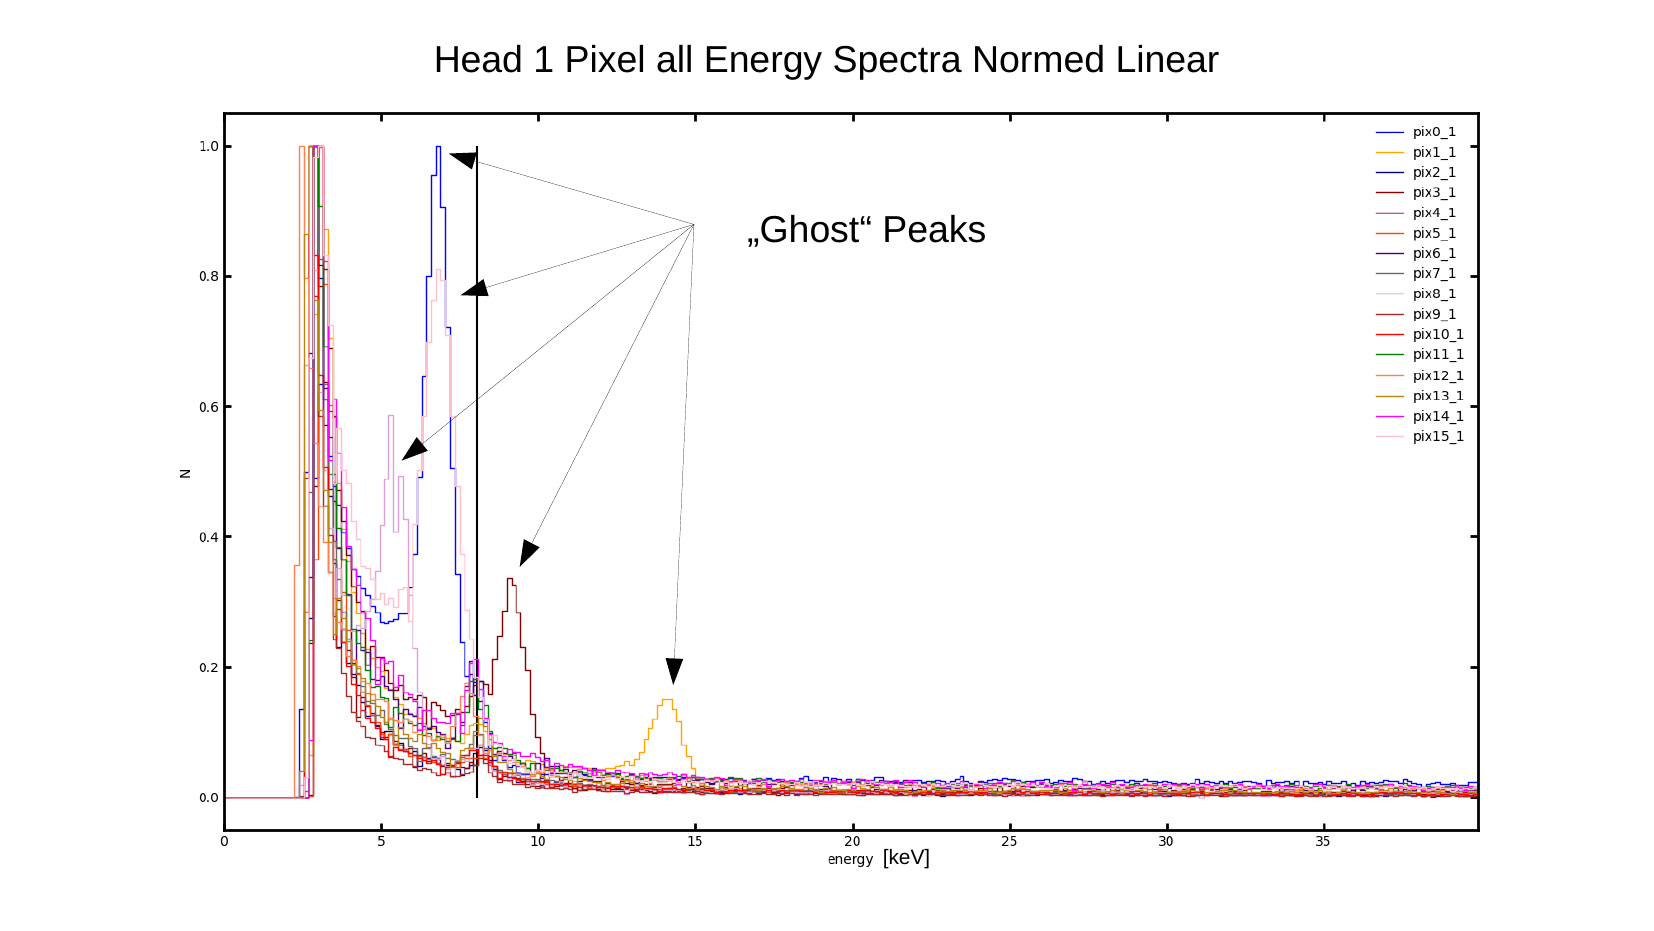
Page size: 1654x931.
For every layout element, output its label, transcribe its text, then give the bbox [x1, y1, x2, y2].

picture [21, 1, 1639, 931]
text_box „Ghost“ Peaks [732, 200, 1002, 258]
text_box [keV] [868, 838, 946, 877]
text_box Head 1 Pixel all Energy Spectra Normed Linear [418, 30, 1235, 88]
